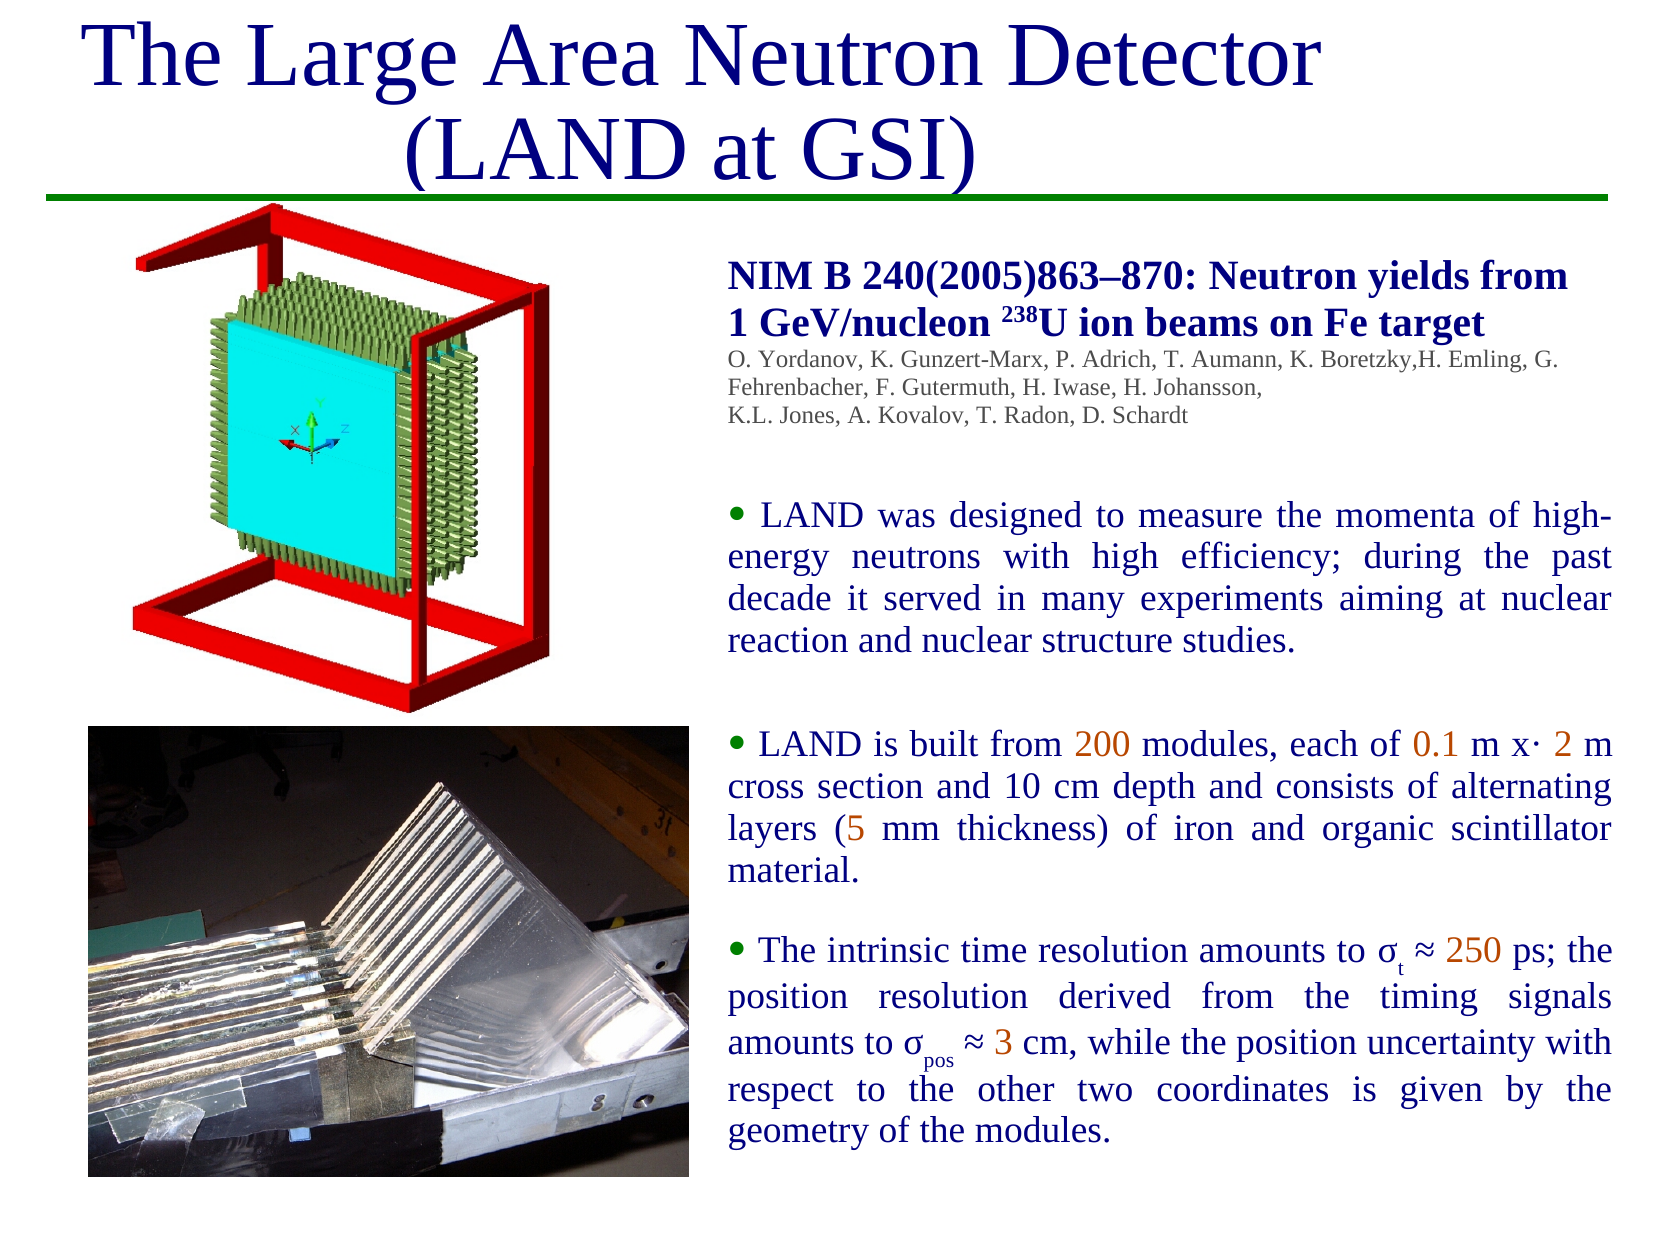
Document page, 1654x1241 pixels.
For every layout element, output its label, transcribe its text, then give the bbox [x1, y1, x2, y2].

picture [40, 191, 683, 720]
picture [88, 726, 689, 1177]
text_box NIM B 240(2005)863–870: Neutron yields from 1 GeV/nucleon 238U ion beams on Fe target O. Yordanov, K. Gunzert-Marx, P. Adrich, T. Aumann, K. Boretzky,H. Emling, G. Fehrenbacher, F. Gutermuth, H. Iwase, H. Johansson, K.L. Jones, A. Kovalov, T. Radon, D. Schardt LAND was designed to measure the momenta of high-energy neutrons with high efficiency; during the past decade it served in many experiments aiming at nuclear reaction and nuclear structure studies. LAND is built from 200 modules, each of 0.1 m x· 2 m cross section and 10 cm depth and consists of alternating layers (5 mm thickness) of iron and organic scintillator material. The intrinsic time resolution amounts to σt ≈ 250 ps; the position resolution derived from the timing signals amounts to σpos ≈ 3 cm, while the position uncertainty with respect to the other two coordinates is given by the geometry of the modules. [712, 245, 1628, 1159]
title The Large Area Neutron Detector (LAND at GSI) [26, 0, 1380, 203]
